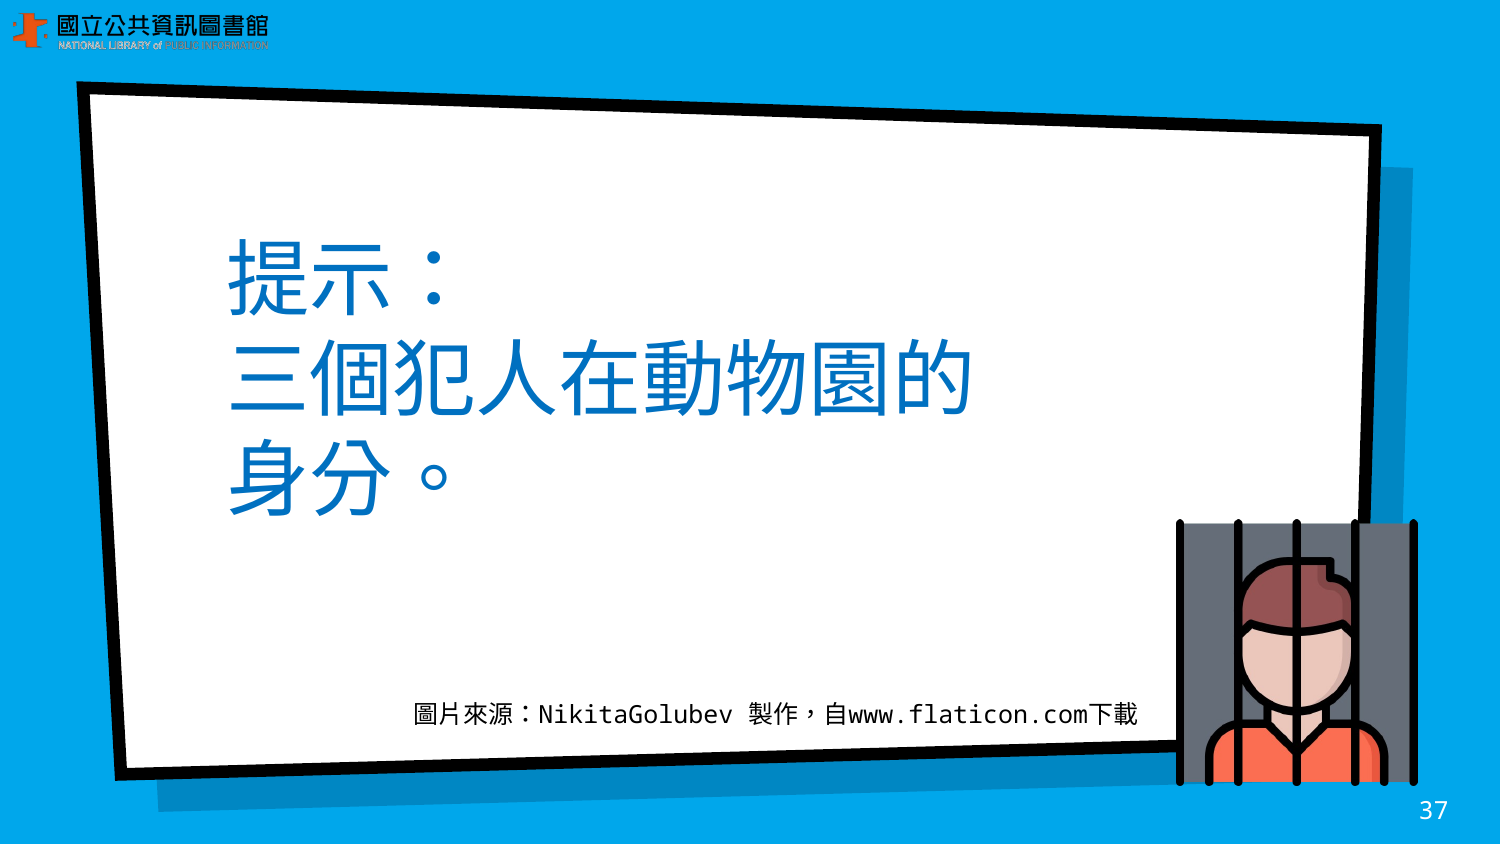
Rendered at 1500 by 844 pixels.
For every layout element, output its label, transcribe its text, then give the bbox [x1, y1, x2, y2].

picture [110, 42, 121, 49]
title 提示： 三個犯人在動物園的身分。 [210, 210, 1008, 336]
picture [59, 42, 66, 49]
text_box <編號> [1403, 779, 1494, 844]
picture [1080, 445, 1417, 785]
text_box 圖片來源：NikitaGolubev 製作，自www.flaticon.com下載 [398, 691, 1163, 775]
picture [14, 14, 46, 47]
